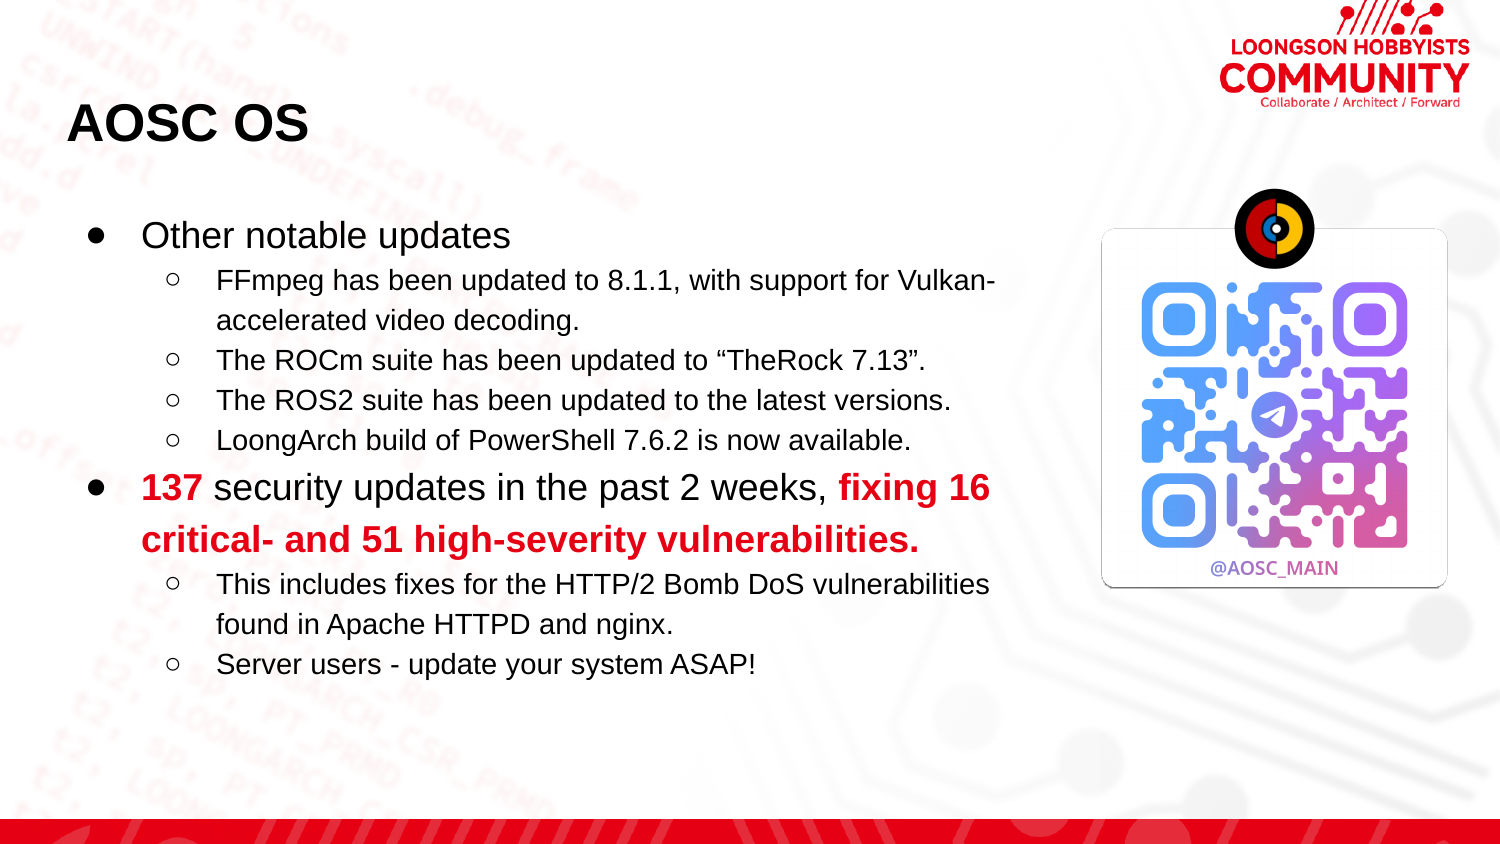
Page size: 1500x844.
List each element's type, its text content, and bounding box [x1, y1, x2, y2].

picture [0, 0, 1500, 844]
title AOSC OS [51, 72, 1449, 167]
list Other notable updates FFmpeg has been updated to 8.1.1, with support for Vulkan-accelerated video decoding. The ROCm suite has been updated to “TheRock 7.13”. The ROS2 suite has been updated to the latest versions. LoongArch build of PowerShell 7.6.2 is now available. 137 security updates in the past 2 weeks, fixing 16 critical- and 51 high-severity vulnerabilities. This includes fixes for the HTTP/2 Bomb DoS vulnerabilities found in Apache HTTPD and nginx. Server users - update your system ASAP! [51, 189, 1100, 817]
